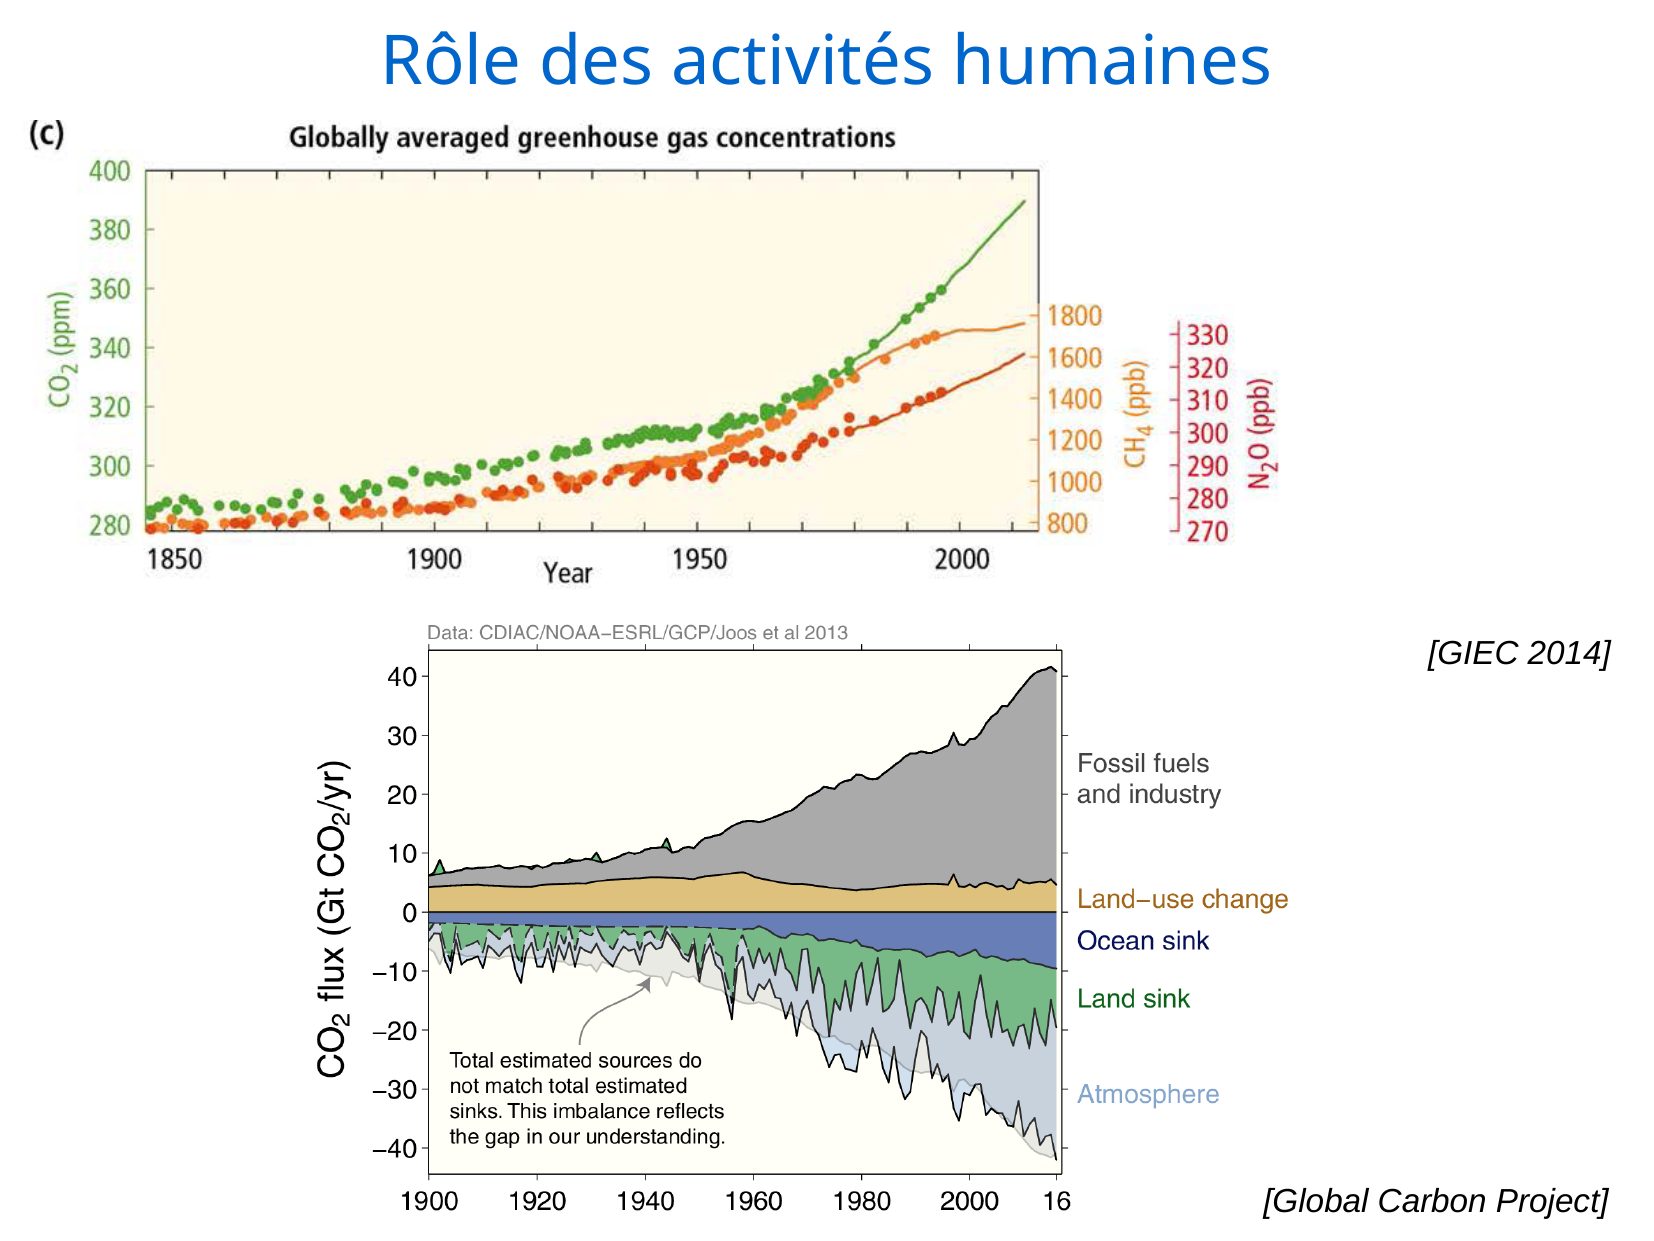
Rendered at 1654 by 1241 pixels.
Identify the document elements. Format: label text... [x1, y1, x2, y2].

picture [6, 120, 1297, 593]
text_box [Global Carbon Project] [1248, 1175, 1654, 1229]
picture [307, 617, 1295, 1220]
text_box [GIEC 2014] [1295, 627, 1626, 685]
title Rôle des activités humaines [82, 14, 1571, 112]
